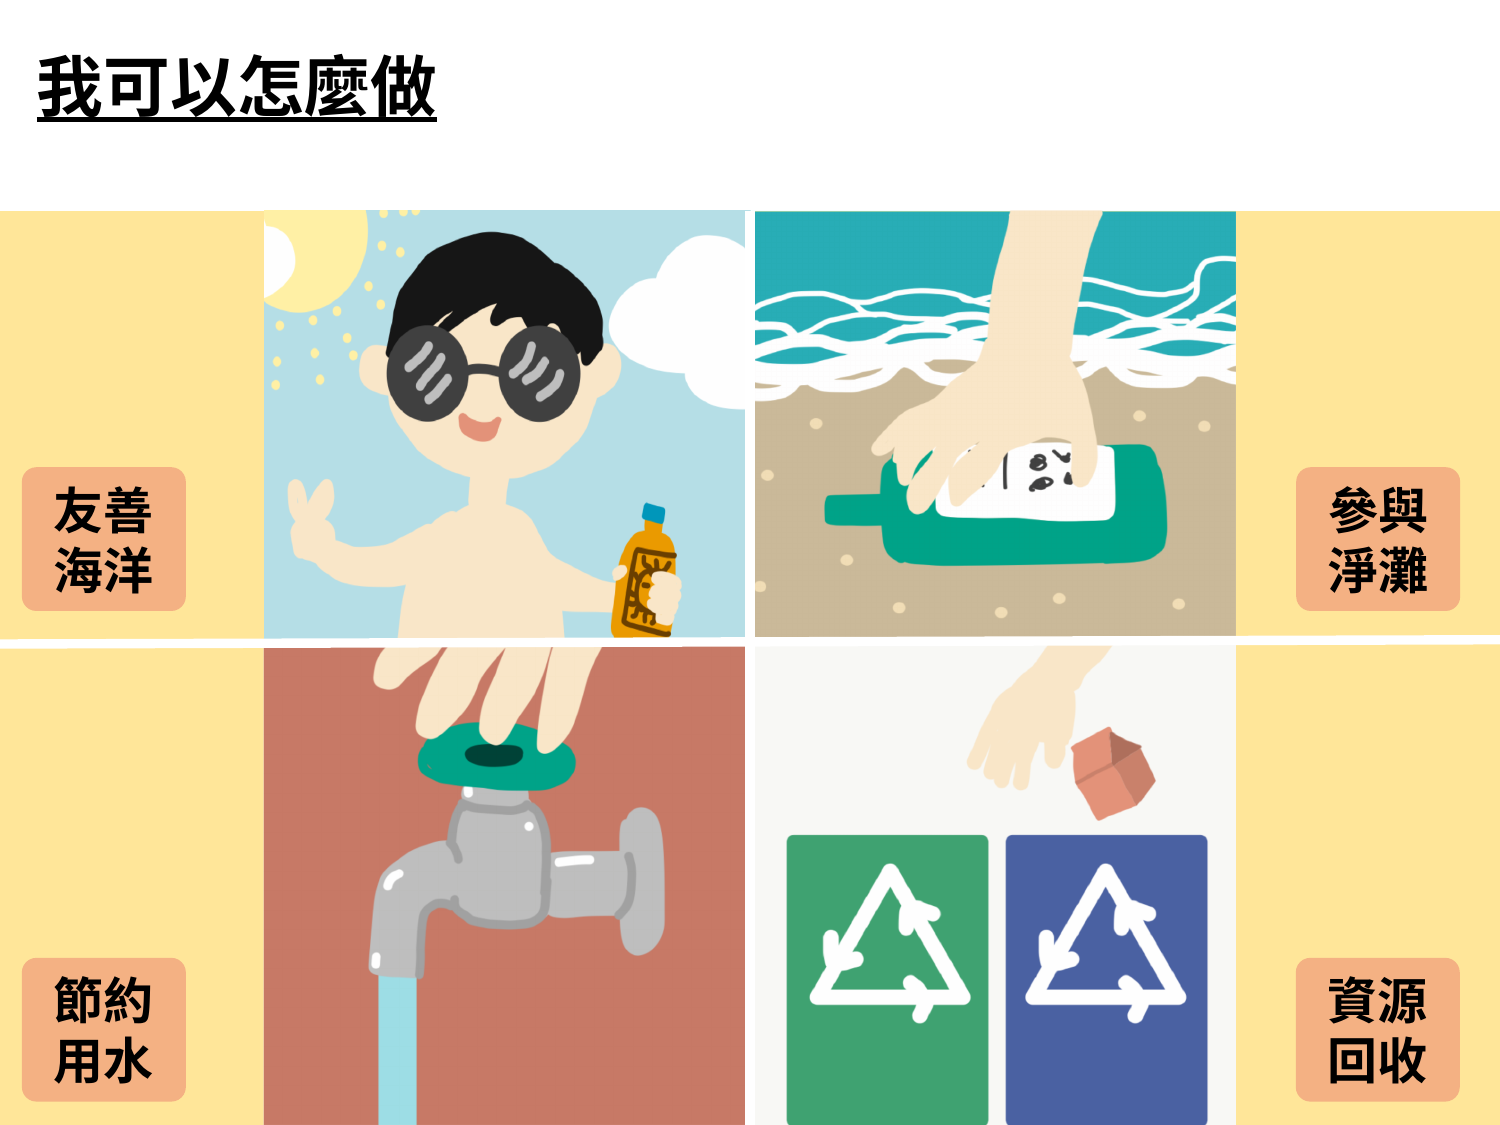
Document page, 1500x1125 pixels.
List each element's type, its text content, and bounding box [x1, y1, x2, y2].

picture [263, 210, 754, 638]
text_box [0, 648, 263, 1125]
text_box 我可以怎麼做 [22, 38, 453, 133]
text_box [0, 211, 263, 639]
picture [755, 646, 1236, 1125]
text_box [1236, 645, 1500, 1125]
text_box 友善海洋 [21, 467, 186, 611]
text_box 節約用水 [21, 957, 186, 1102]
text_box [1236, 211, 1500, 635]
picture [263, 647, 745, 1125]
text_box 參與淨灘 [1296, 467, 1461, 611]
picture [755, 210, 1236, 637]
text_box 資源回收 [1295, 957, 1460, 1102]
